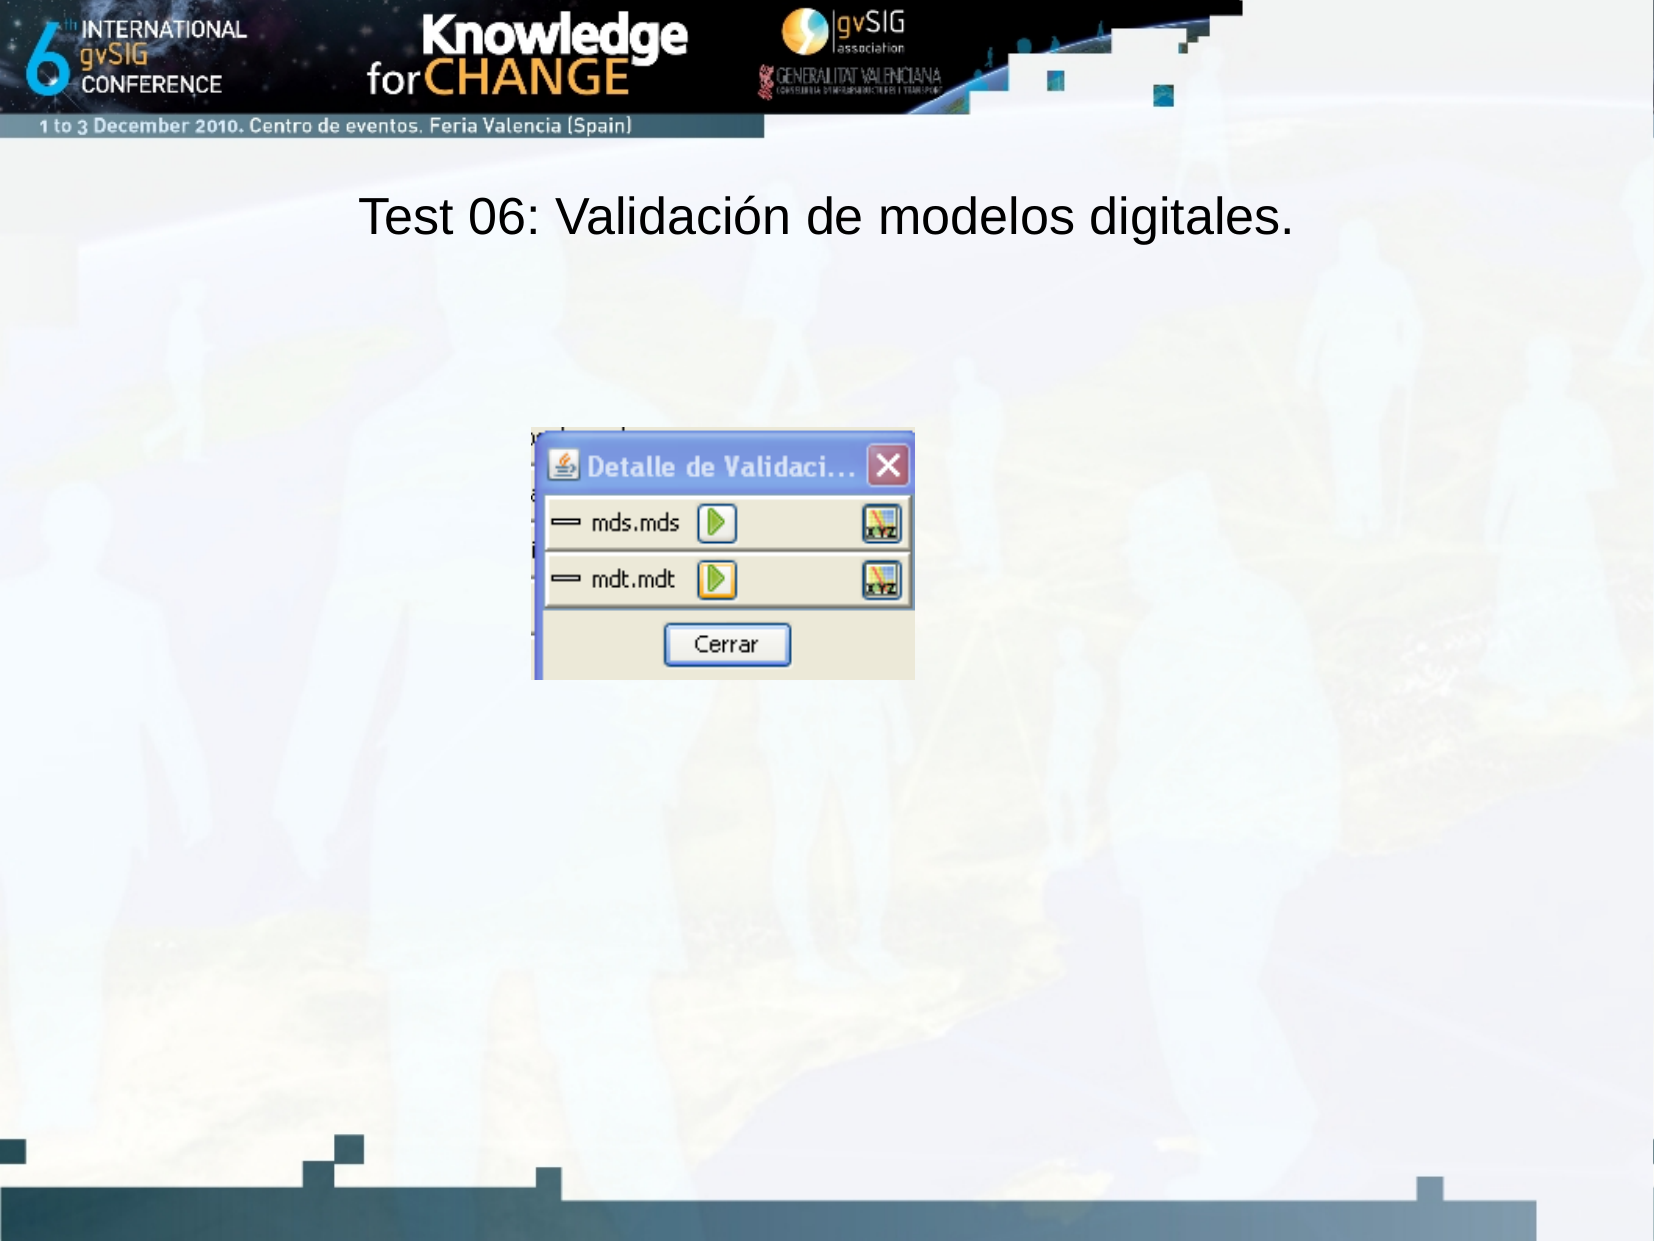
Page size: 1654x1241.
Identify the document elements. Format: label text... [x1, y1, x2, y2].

title Test 06: Validación de modelos digitales. [83, 177, 1572, 257]
picture [0, 0, 1654, 1241]
